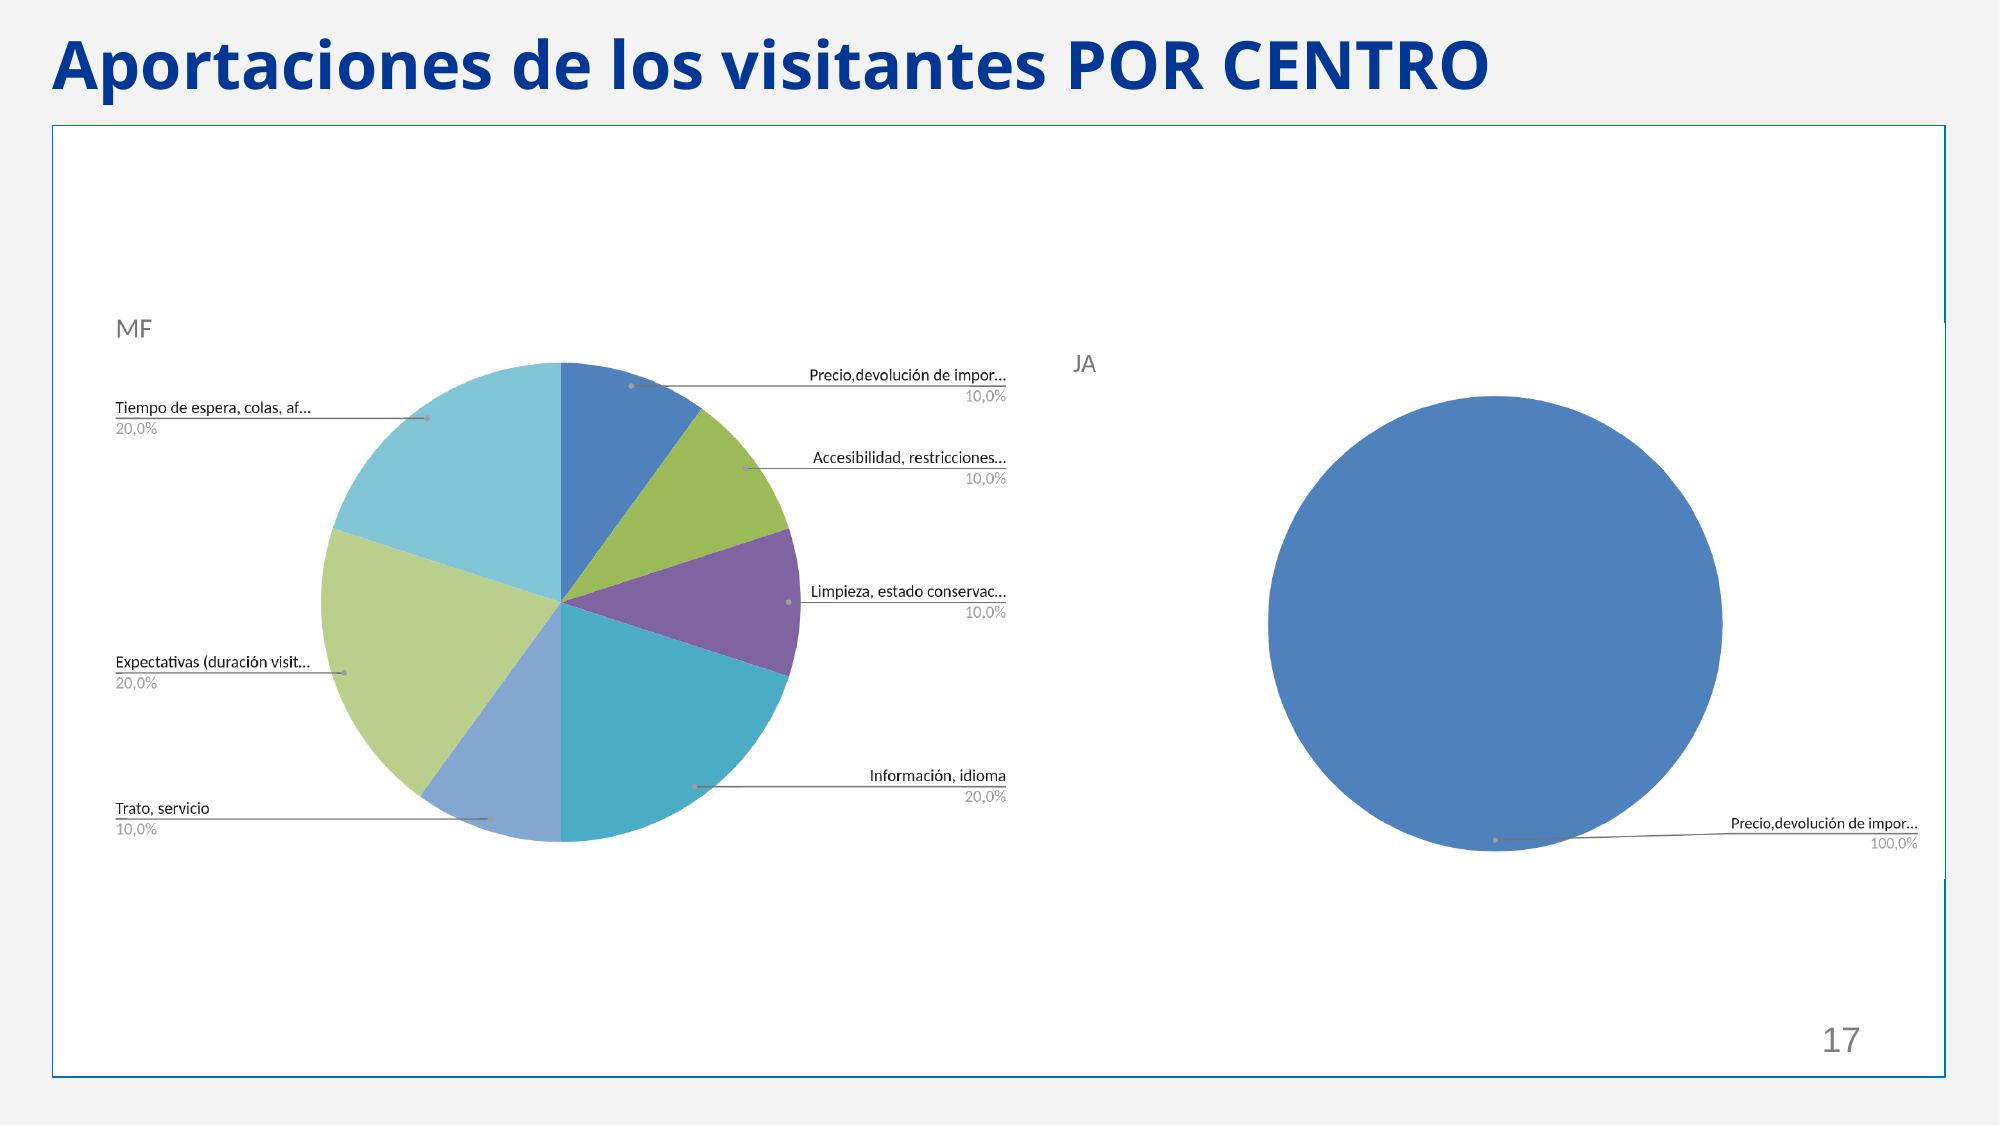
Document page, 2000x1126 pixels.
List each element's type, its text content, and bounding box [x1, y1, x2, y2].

text_box [52, 125, 1945, 1078]
text_box Aportaciones de los visitantes POR CENTRO [52, 0, 1945, 125]
picture [1045, 323, 1945, 879]
picture [86, 286, 1035, 871]
slide_number <number> [1412, 1008, 1880, 1069]
